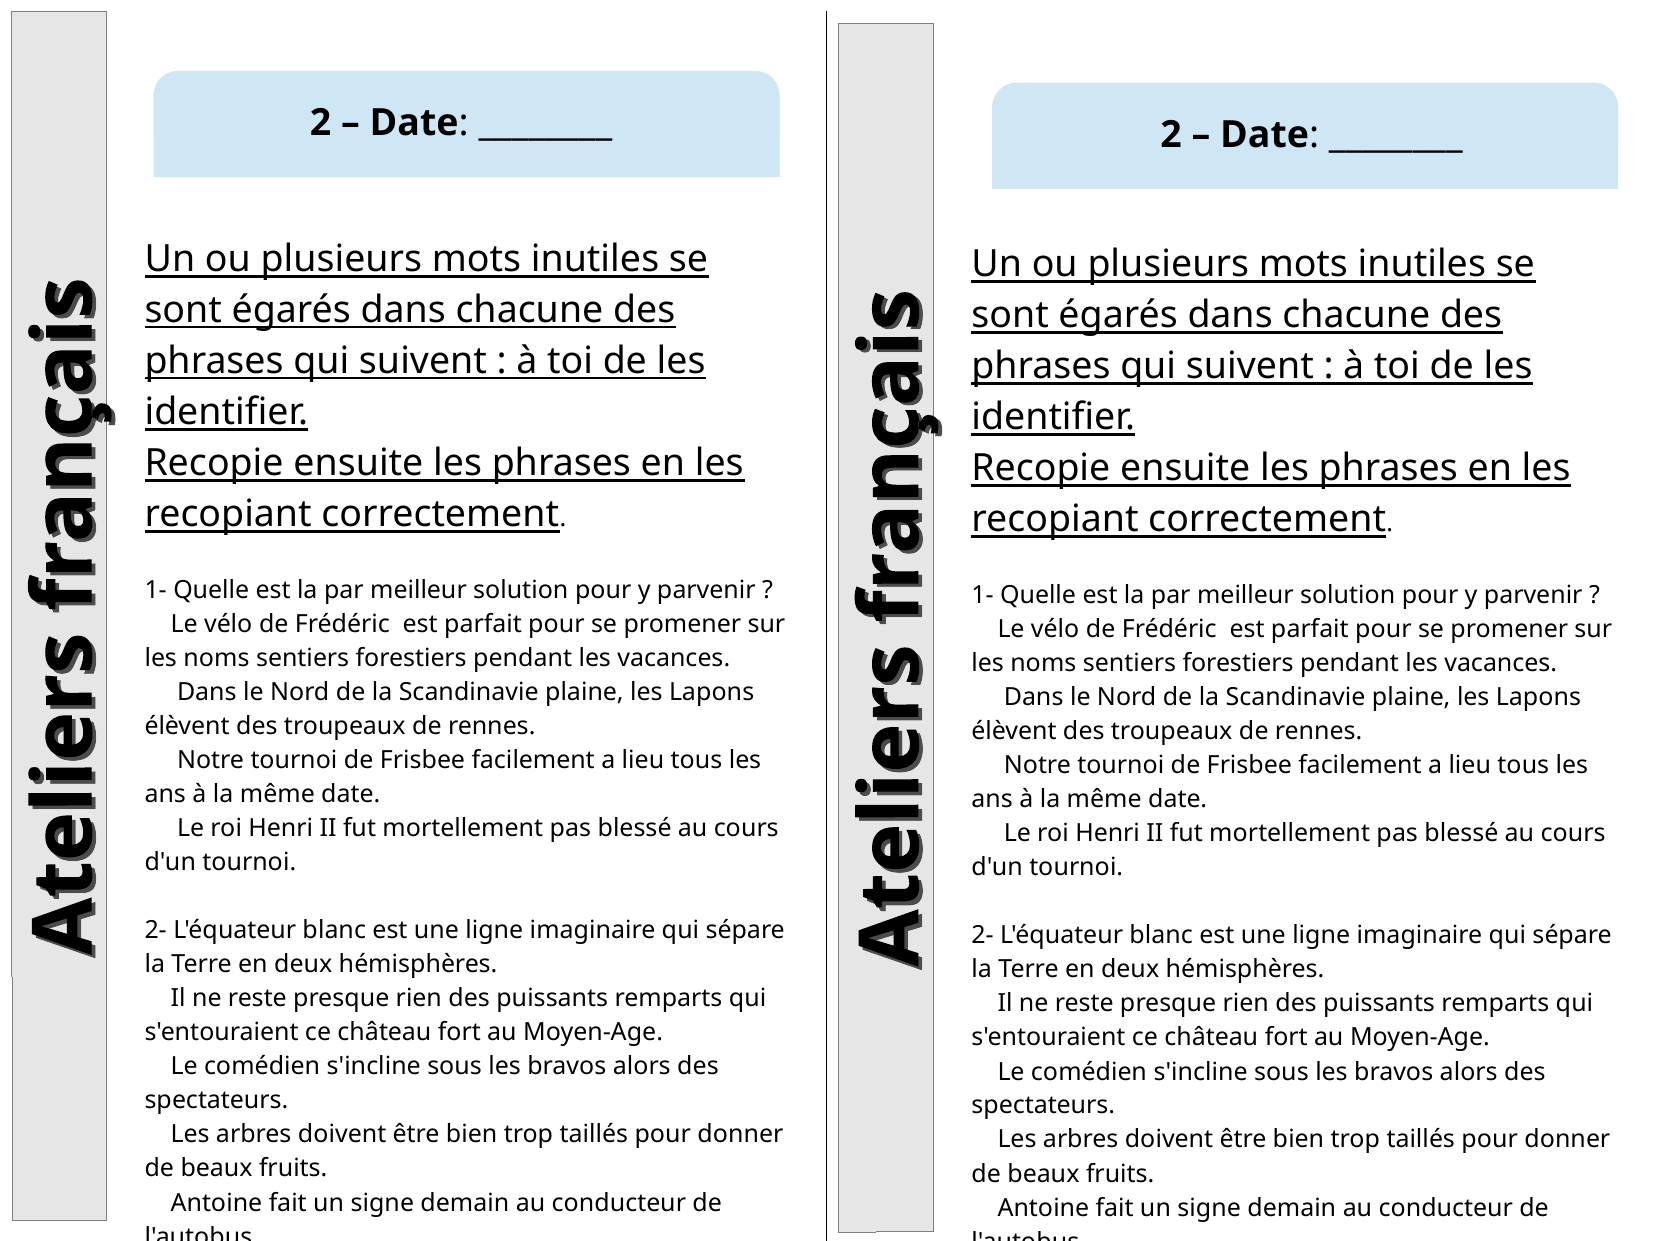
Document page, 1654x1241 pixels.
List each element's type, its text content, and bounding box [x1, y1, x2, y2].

text_box Un ou plusieurs mots inutiles se sont égarés dans chacune des phrases qui suivent : à toi de les identifier. Recopie ensuite les phrases en les recopiant correctement. 1- Quelle est la par meilleur solution pour y parvenir ? Le vélo de Frédéric est parfait pour se promener sur les noms sentiers forestiers pendant les vacances. Dans le Nord de la Scandinavie plaine, les Lapons élèvent des troupeaux de rennes. Notre tournoi de Frisbee facilement a lieu tous les ans à la même date. Le roi Henri II fut mortellement pas blessé au cours d'un tournoi. 2- L'équateur blanc est une ligne imaginaire qui sépare la Terre en deux hémisphères. Il ne reste presque rien des puissants remparts qui s'entouraient ce château fort au Moyen-Age. Le comédien s'incline sous les bravos alors des spectateurs. Les arbres doivent être bien trop taillés pour donner de beaux fruits. Antoine fait un signe demain au conducteur de l'autobus. [129, 224, 804, 1215]
text_box 2 – Date: ________ [295, 88, 686, 166]
text_box Ateliers français [838, 23, 934, 1233]
text_box Ateliers français [11, 11, 107, 1221]
text_box Un ou plusieurs mots inutiles se sont égarés dans chacune des phrases qui suivent : à toi de les identifier. Recopie ensuite les phrases en les recopiant correctement. 1- Quelle est la par meilleur solution pour y parvenir ? Le vélo de Frédéric est parfait pour se promener sur les noms sentiers forestiers pendant les vacances. Dans le Nord de la Scandinavie plaine, les Lapons élèvent des troupeaux de rennes. Notre tournoi de Frisbee facilement a lieu tous les ans à la même date. Le roi Henri II fut mortellement pas blessé au cours d'un tournoi. 2- L'équateur blanc est une ligne imaginaire qui sépare la Terre en deux hémisphères. Il ne reste presque rien des puissants remparts qui s'entouraient ce château fort au Moyen-Age. Le comédien s'incline sous les bravos alors des spectateurs. Les arbres doivent être bien trop taillés pour donner de beaux fruits. Antoine fait un signe demain au conducteur de l'autobus. [956, 229, 1630, 1220]
text_box [153, 70, 780, 178]
text_box [992, 82, 1619, 189]
text_box 2 – Date: ________ [1145, 100, 1536, 178]
